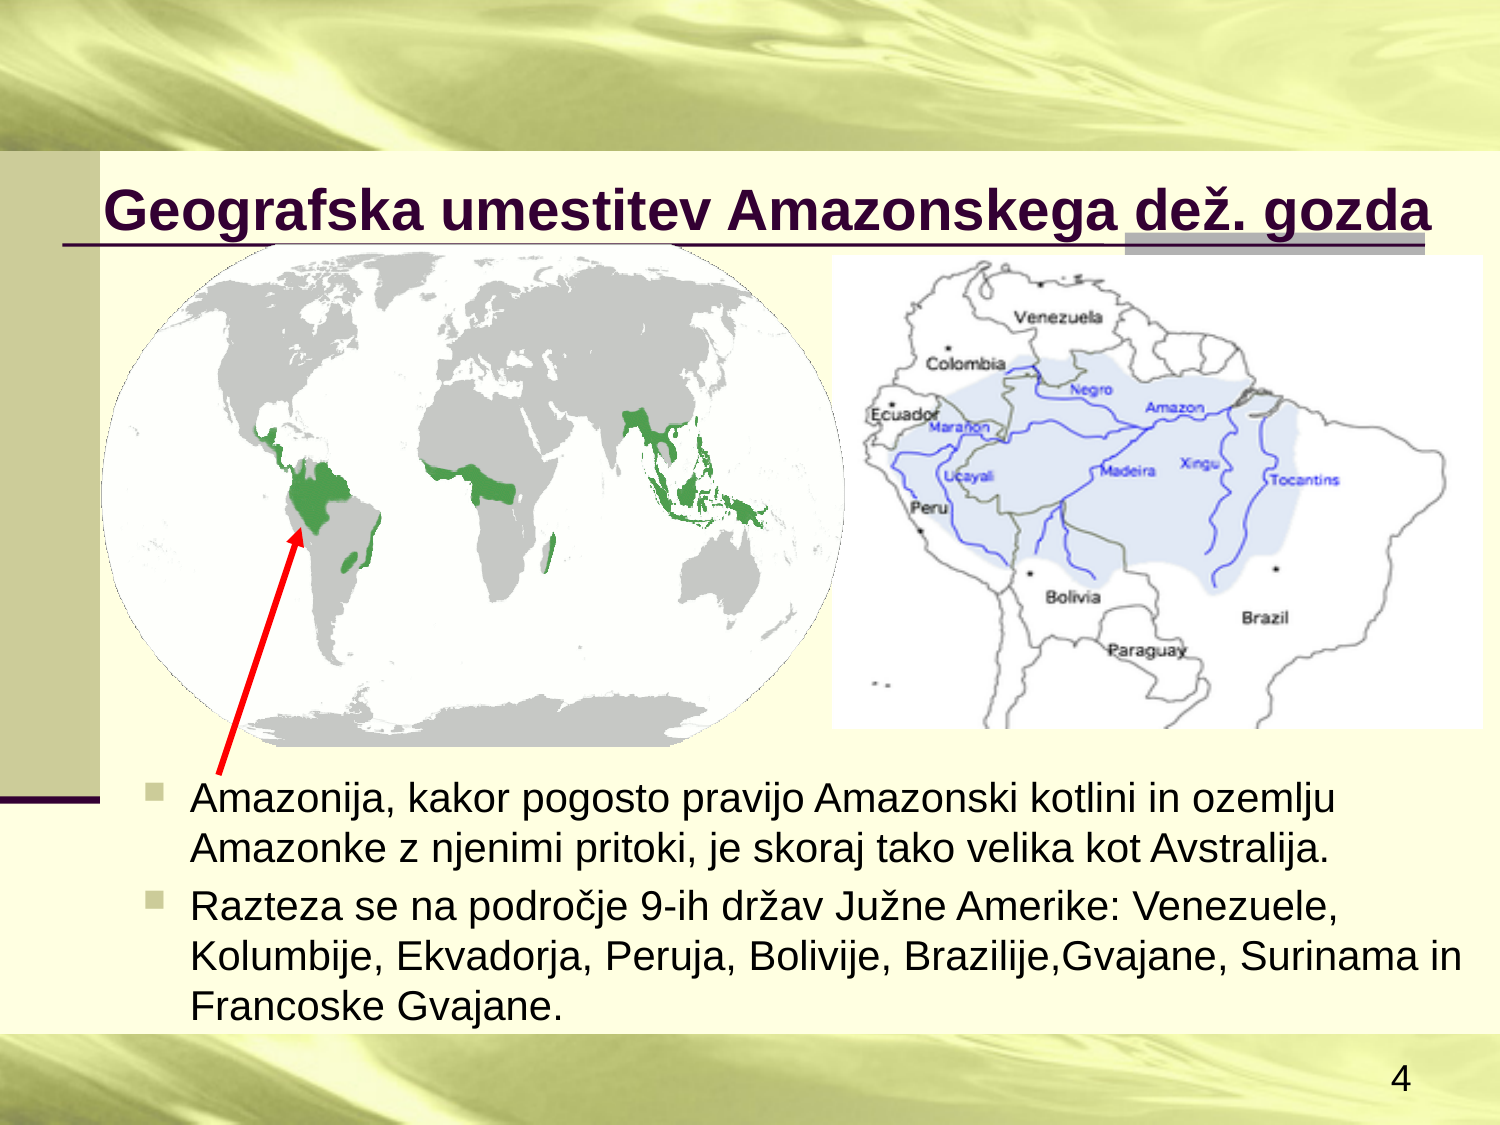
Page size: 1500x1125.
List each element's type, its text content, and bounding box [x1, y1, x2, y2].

text_box Geografska umestitev Amazonskega dež. gozda [88, 148, 1500, 265]
text_box Amazonija, kakor pogosto pravijo Amazonski kotlini in ozemlju Amazonke z njenimi pritoki, je skoraj tako velika kot Avstralija. Razteza se na področje 9-ih držav Južne Amerike: Venezuele, Kolumbije, Ekvadorja, Peruja, Bolivije, Brazilije,Gvajane, Surinama in Francoske Gvajane. [53, 763, 1500, 1024]
picture [100, 243, 1483, 747]
